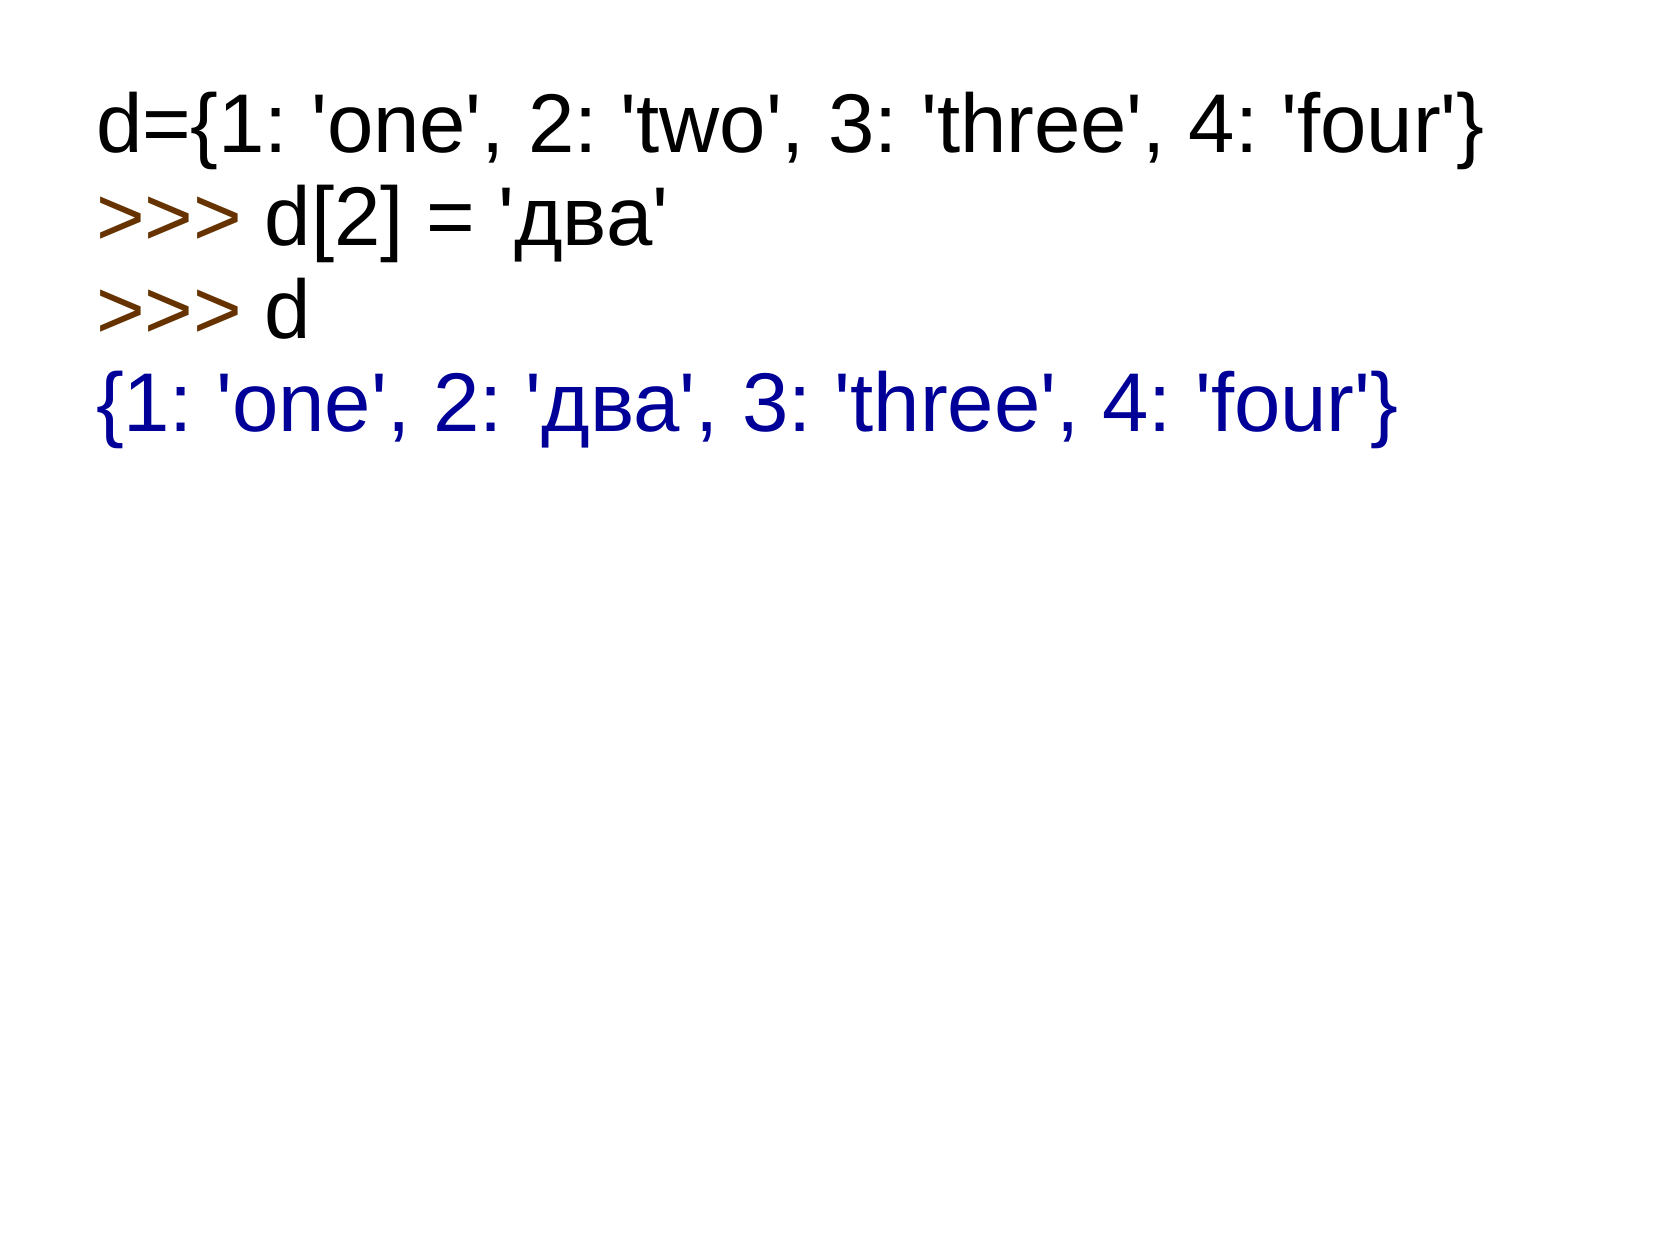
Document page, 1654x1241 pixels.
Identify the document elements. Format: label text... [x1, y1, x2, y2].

text_box d={1: 'one', 2: 'two', 3: 'three', 4: 'four'} >>> d[2] = 'два' >>> d {1: 'one', 2: 'два', 3: 'three', 4: 'four'} [81, 69, 1583, 674]
